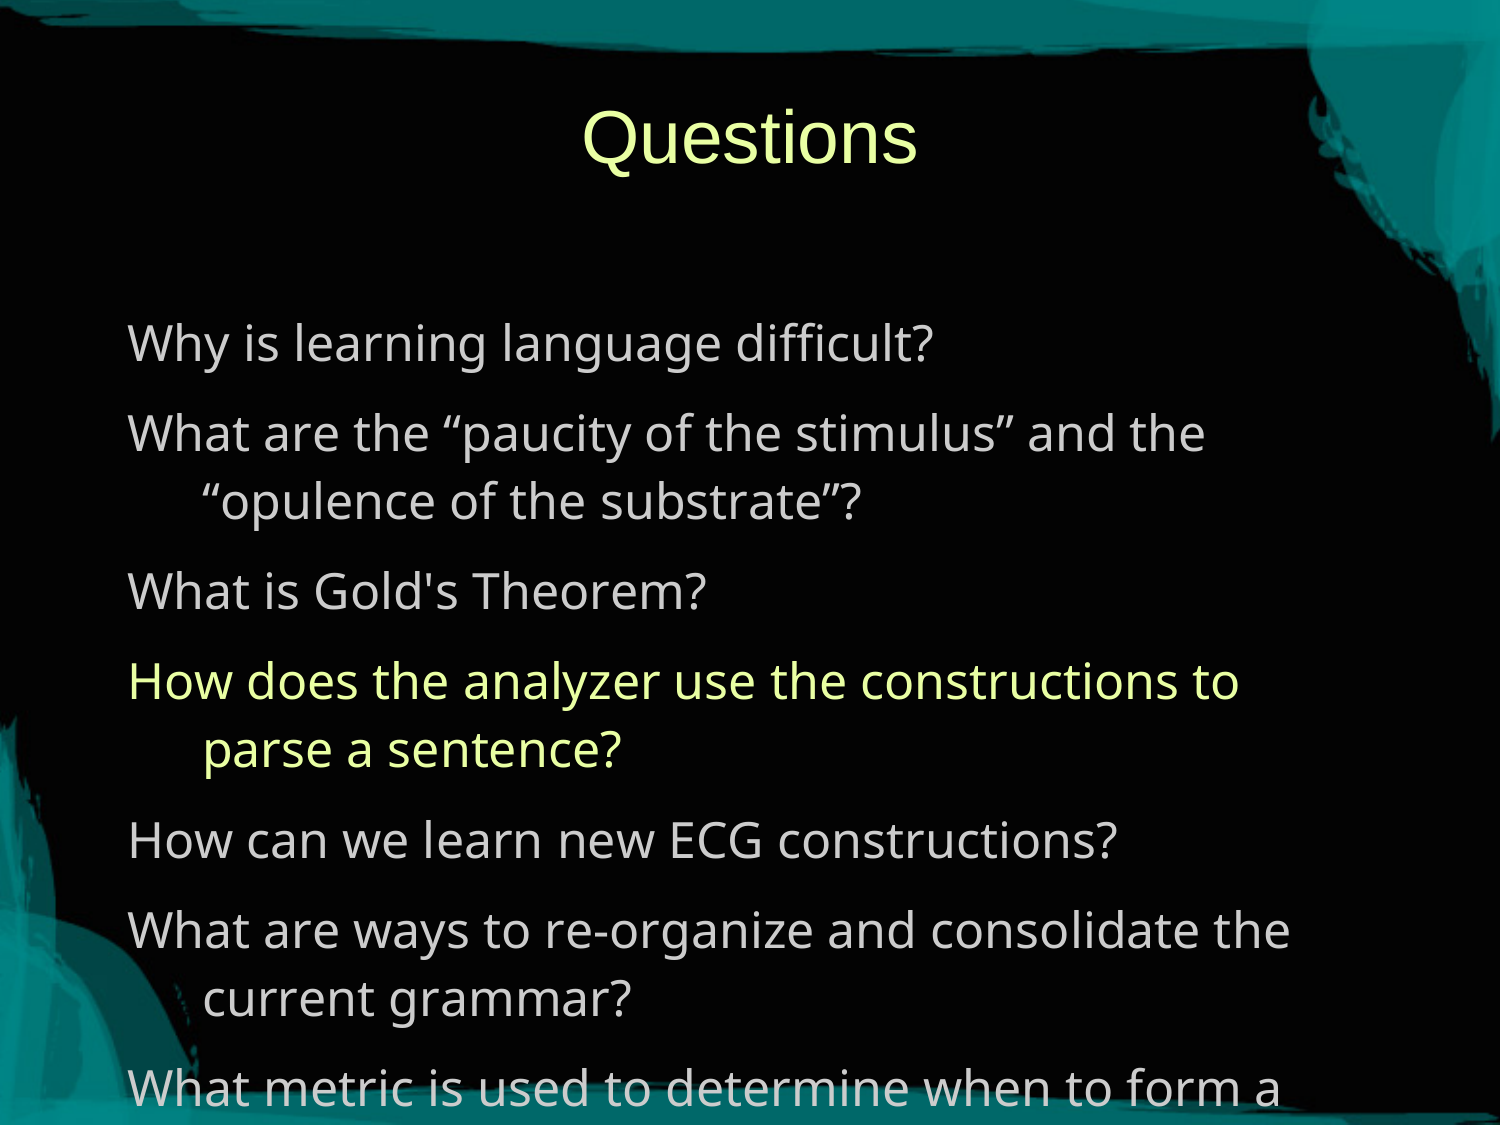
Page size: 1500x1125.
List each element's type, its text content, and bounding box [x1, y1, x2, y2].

title Questions [112, 49, 1388, 225]
list Why is learning language difficult? What are the “paucity of the stimulus” and the “opulence of the substrate”? What is Gold's Theorem? How does the analyzer use the constructions to parse a sentence? How can we learn new ECG constructions? What are ways to re-organize and consolidate the current grammar? What metric is used to determine when to form a new construction? [112, 299, 1388, 1085]
picture [0, 0, 1500, 1125]
